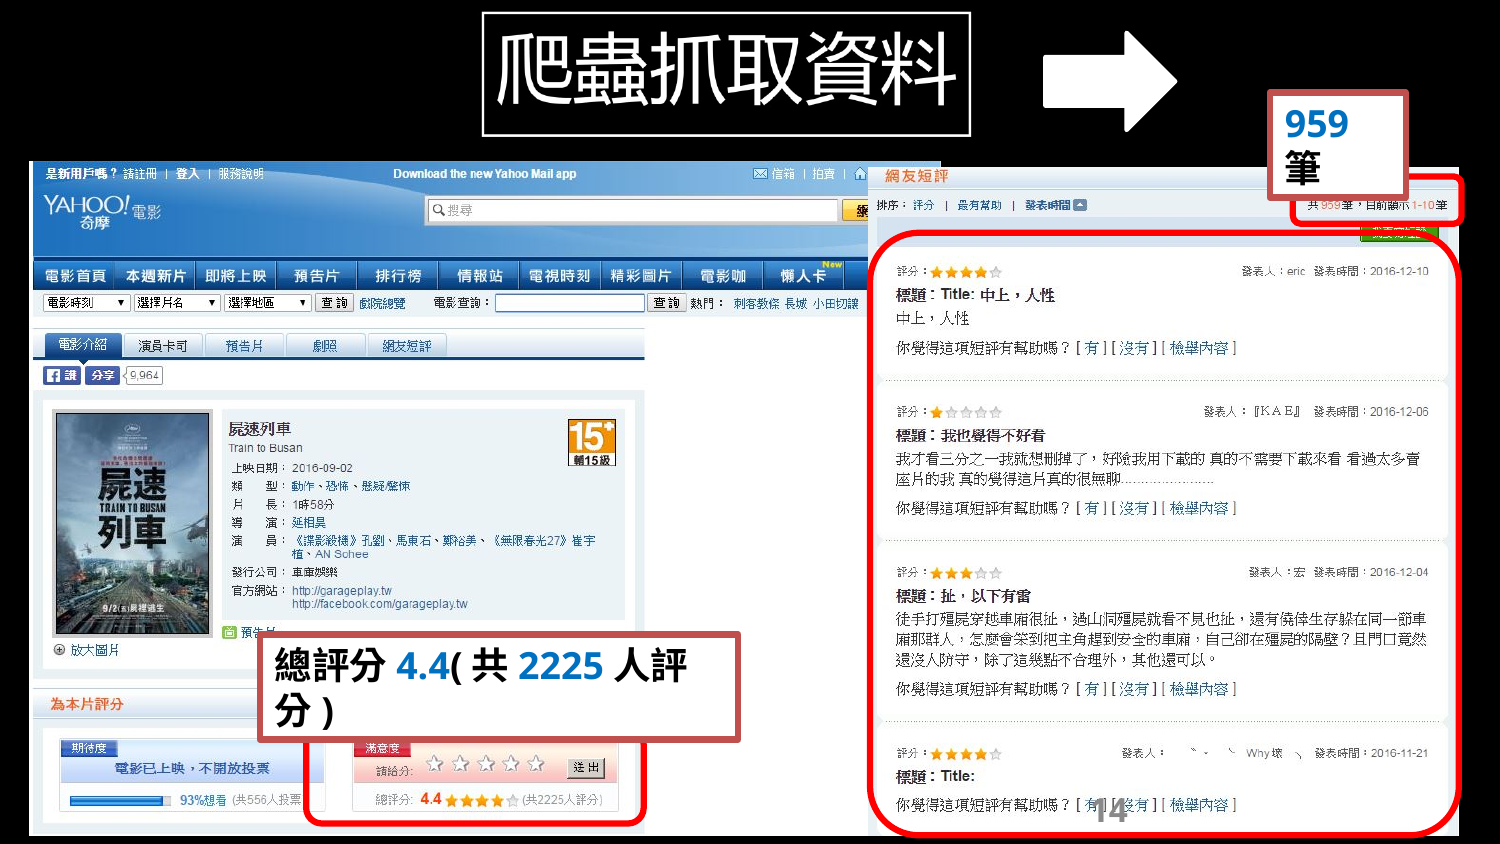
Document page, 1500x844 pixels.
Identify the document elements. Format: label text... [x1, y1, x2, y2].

text_box 14 [1074, 782, 1426, 827]
picture [1409, 167, 1459, 174]
picture [29, 0, 1459, 836]
text_box [1045, 32, 1176, 131]
text_box 959筆 [1269, 92, 1406, 154]
text_box 總評分4.4(共2225人評分) [259, 634, 739, 696]
picture [1296, 180, 1458, 220]
picture [874, 236, 1455, 832]
picture [1429, 807, 1459, 836]
